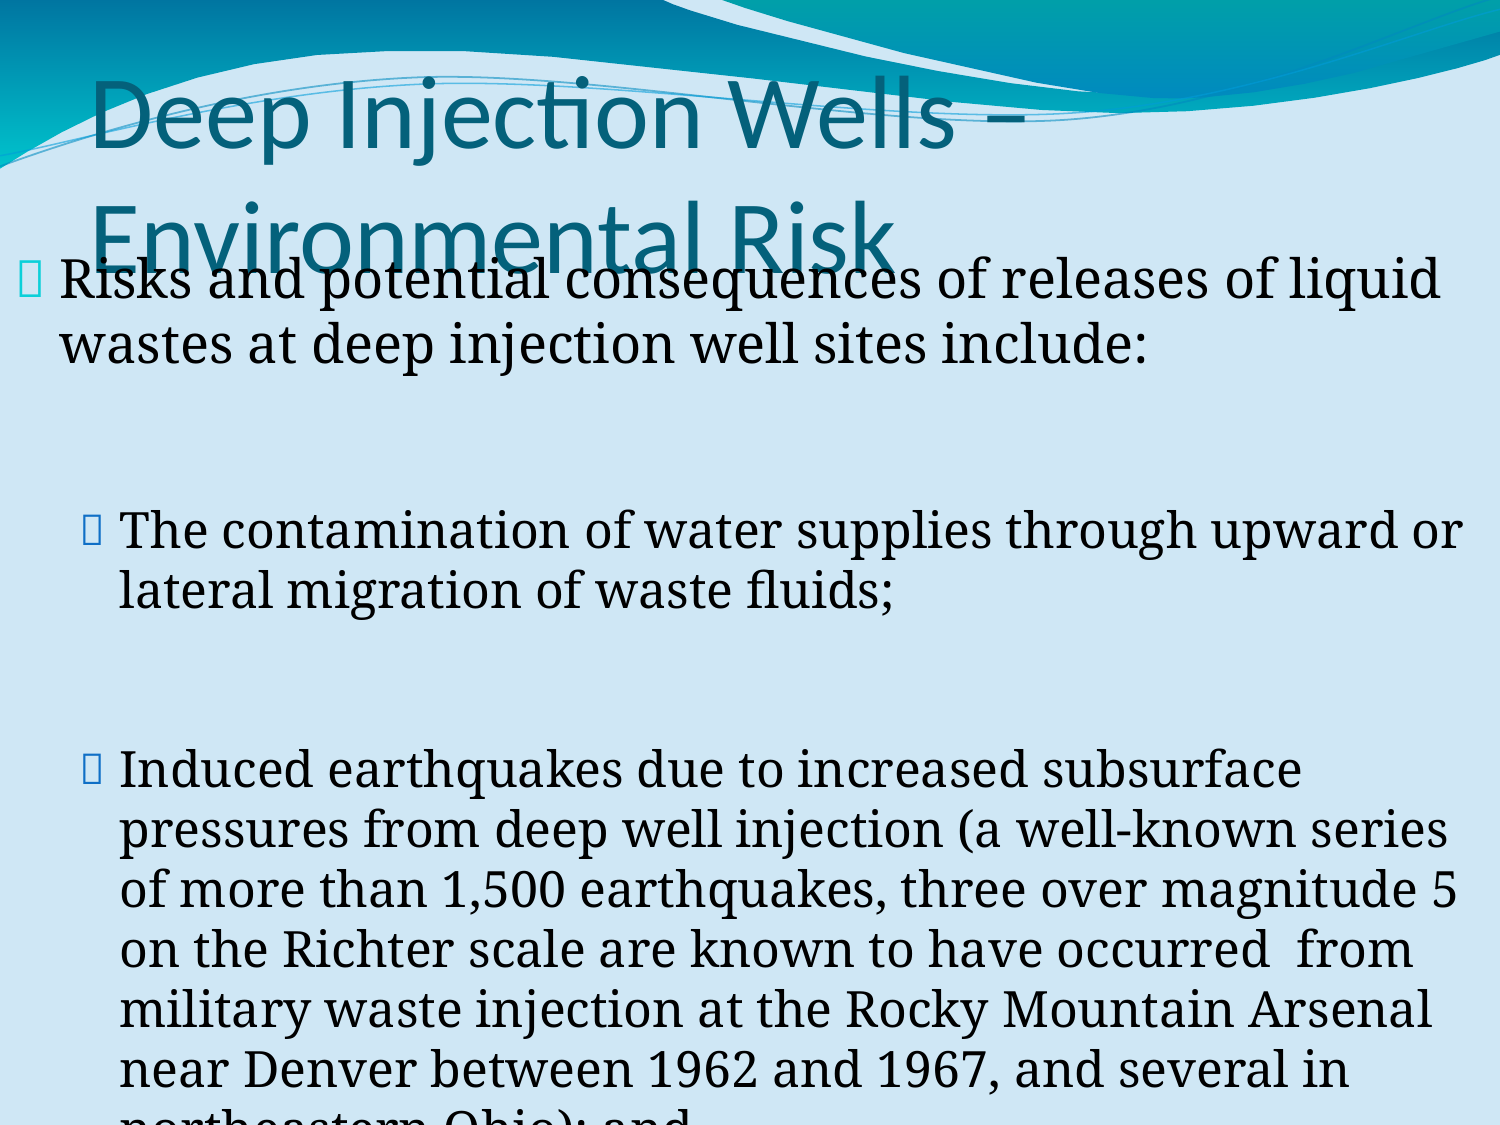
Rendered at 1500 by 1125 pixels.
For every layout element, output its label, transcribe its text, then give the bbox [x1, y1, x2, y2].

list Risks and potential consequences of releases of liquid wastes at deep injection well sites include: The contamination of water supplies through upward or lateral migration of waste fluids; Induced earthquakes due to increased subsurface pressures from deep well injection (a well-known series of more than 1,500 earthquakes, three over magnitude 5 on the Richter scale are known to have occurred from military waste injection at the Rocky Mountain Arsenal near Denver between 1962 and 1967, and several in northeastern Ohio); and Land or subsurface mineral contamination through upward or lateral migration of waste fluids. [0, 237, 1500, 1125]
title Deep Injection Wells – Environmental Risk [75, 37, 1425, 237]
